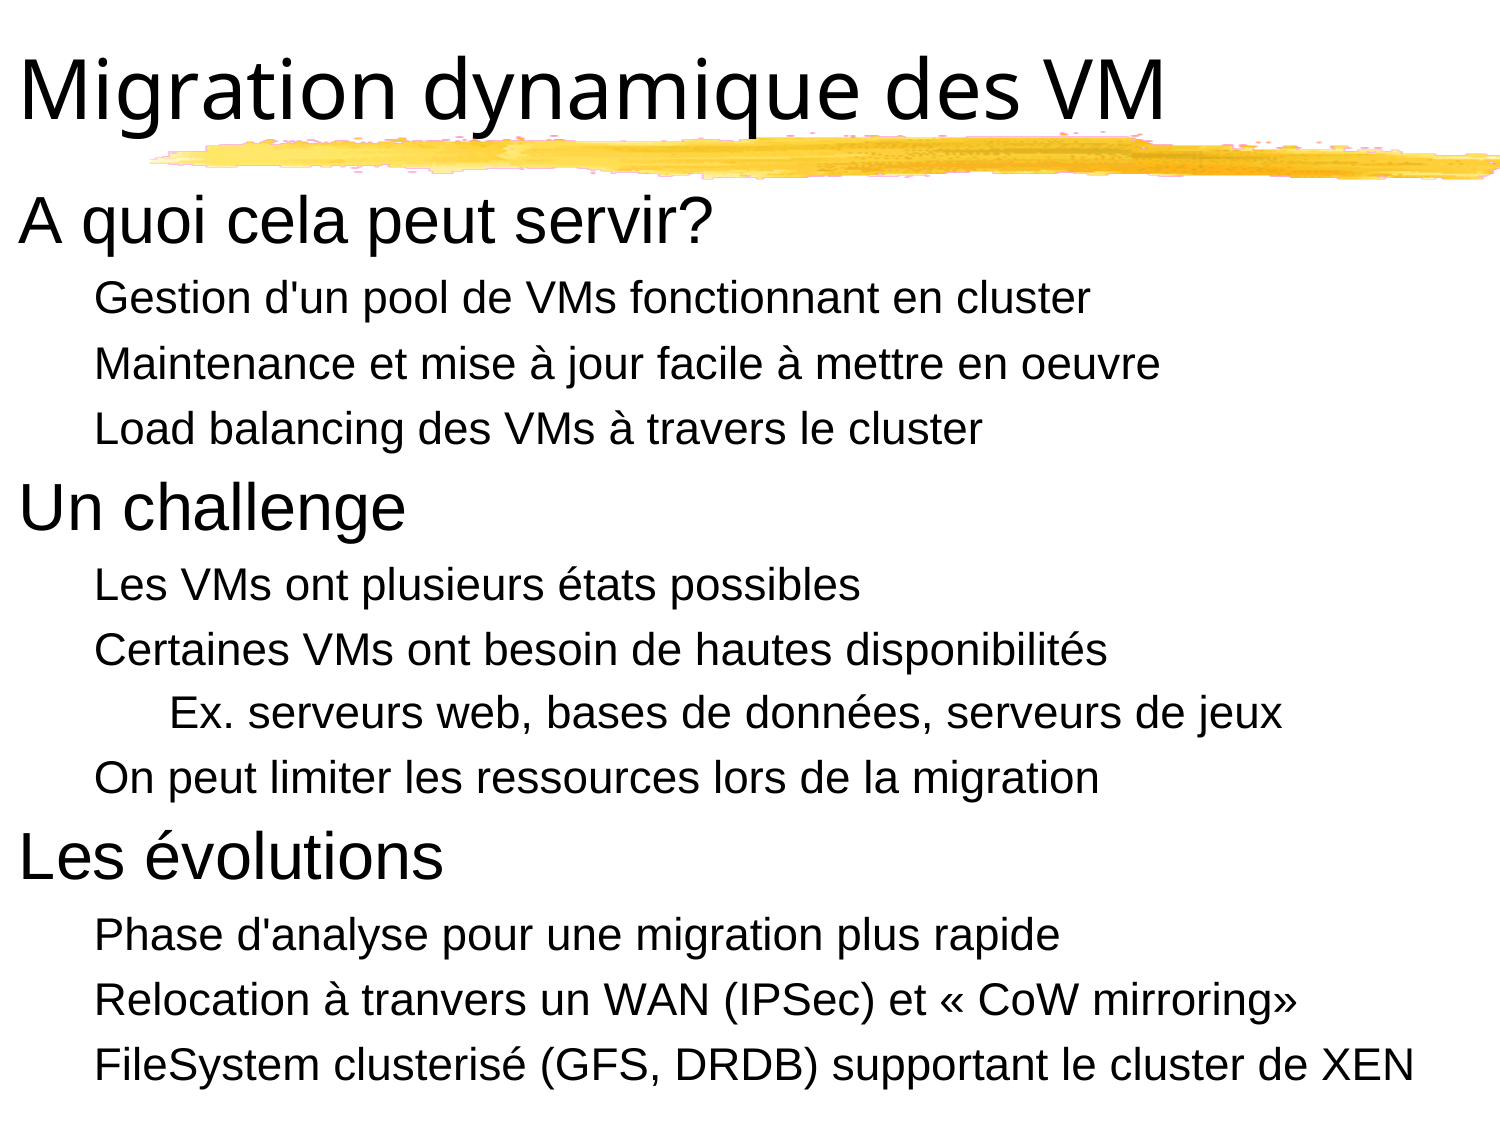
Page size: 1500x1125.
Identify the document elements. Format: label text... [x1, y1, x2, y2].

picture [150, 147, 1500, 177]
list A quoi cela peut servir? Gestion d'un pool de VMs fonctionnant en cluster Maintenance et mise à jour facile à mettre en oeuvre Load balancing des VMs à travers le cluster Un challenge Les VMs ont plusieurs états possibles Certaines VMs ont besoin de hautes disponibilités Ex. serveurs web, bases de données, serveurs de jeux On peut limiter les ressources lors de la migration Les évolutions Phase d'analyse pour une migration plus rapide Relocation à tranvers un WAN (IPSec) et « CoW mirroring» FileSystem clusterisé (GFS, DRDB) supportant le cluster de XEN [4, 177, 1500, 1097]
title Migration dynamique des VM [2, 6, 1500, 147]
